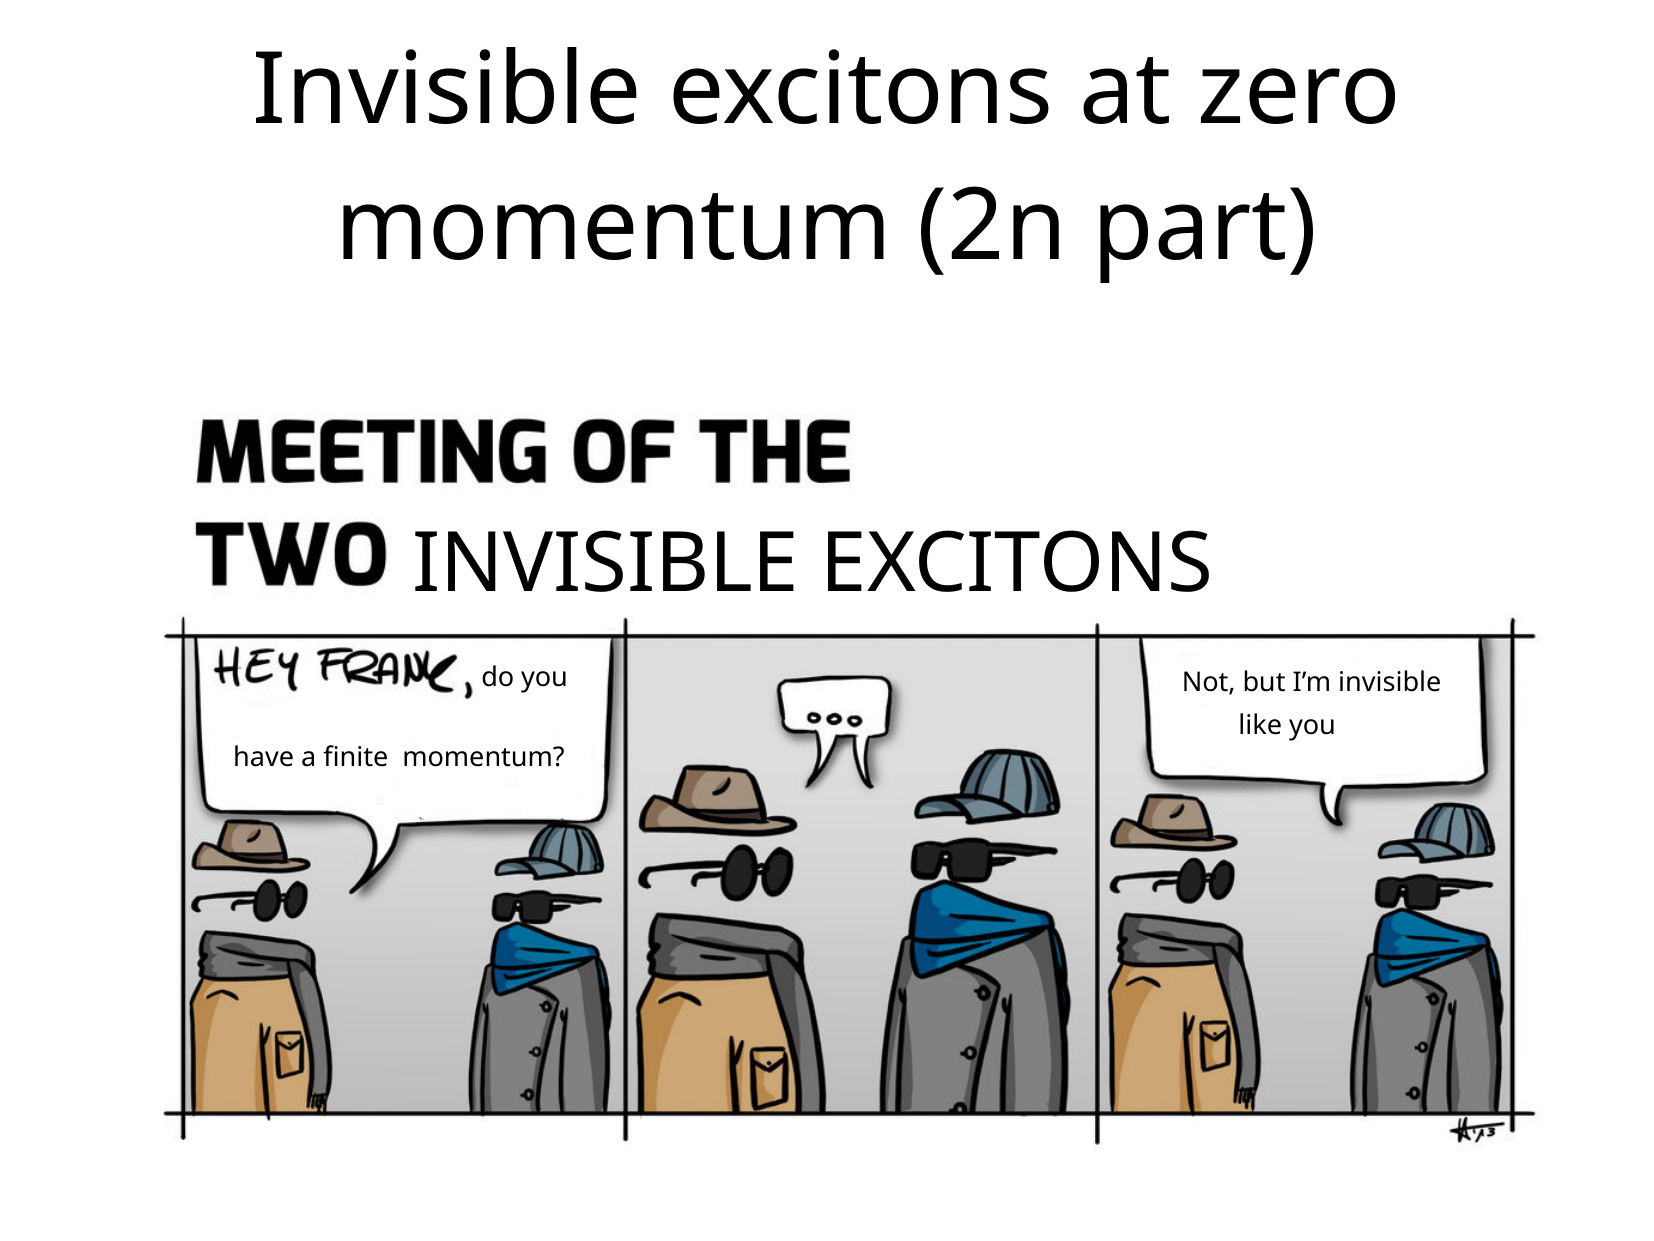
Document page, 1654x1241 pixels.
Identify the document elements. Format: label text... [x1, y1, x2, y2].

picture [135, 374, 1561, 1177]
text_box INVISIBLE EXCITONS [397, 495, 1273, 611]
text_box Not, but I’m invisible like you [1005, 600, 1486, 781]
text_box do you have a finite momentum? [155, 613, 636, 794]
title Invisible excitons at zero momentum (2n part) [82, 0, 1571, 308]
